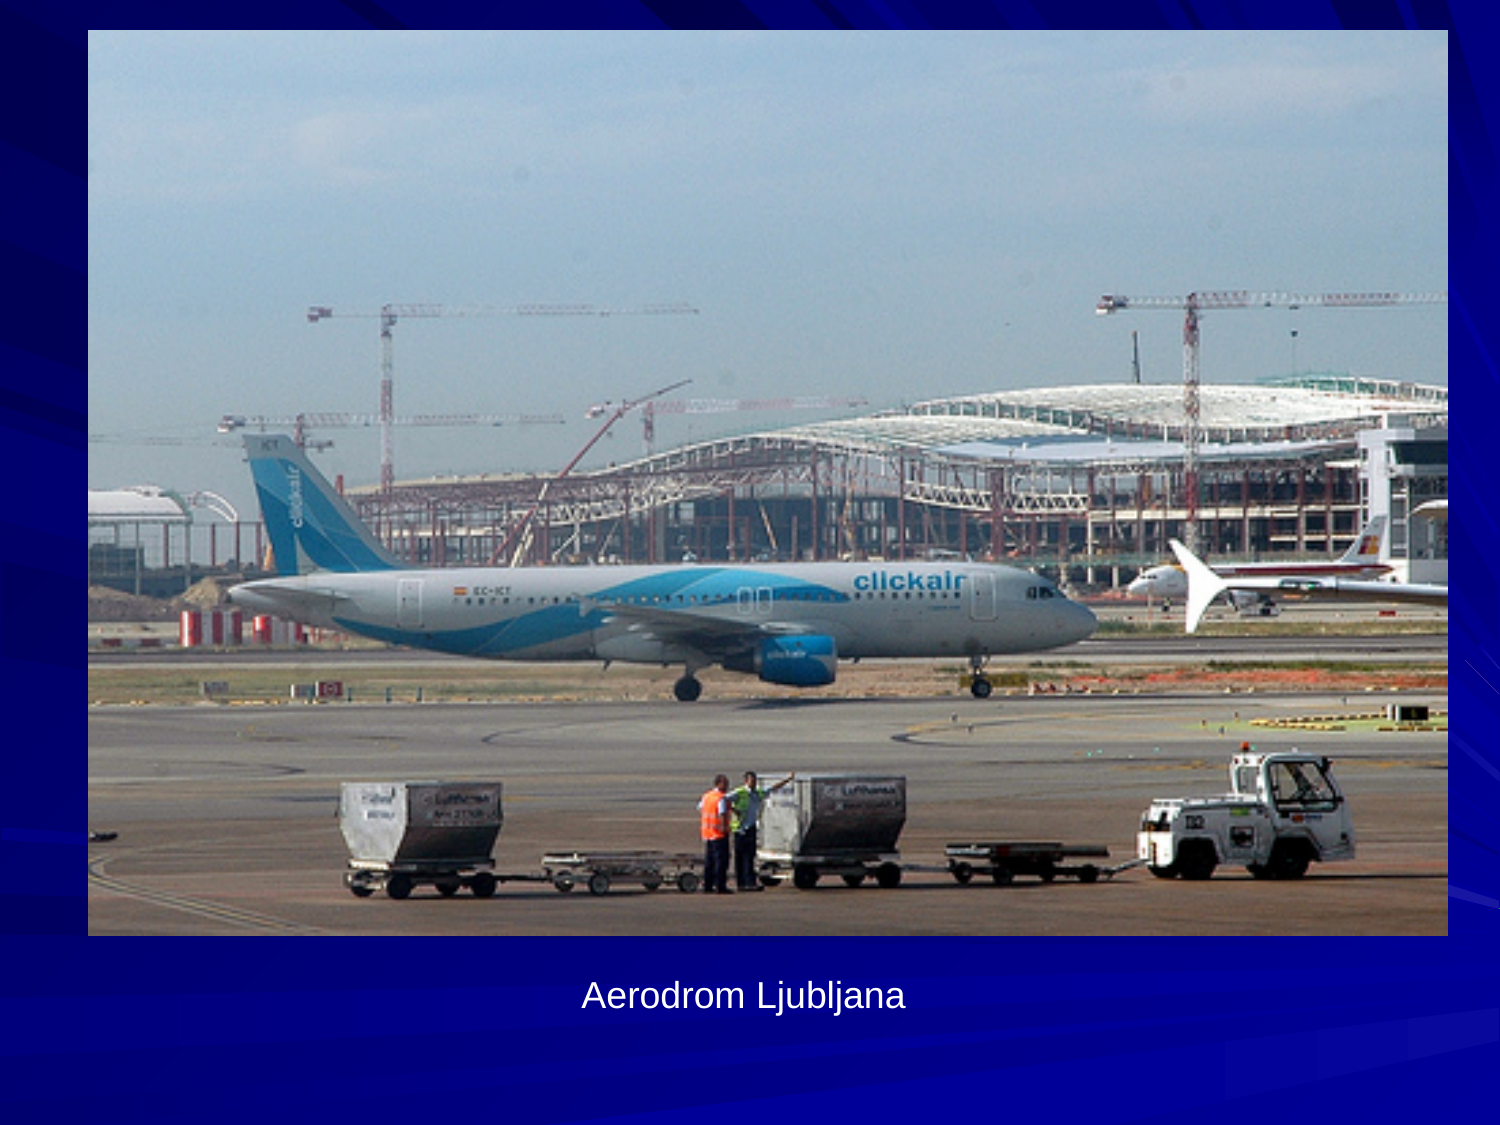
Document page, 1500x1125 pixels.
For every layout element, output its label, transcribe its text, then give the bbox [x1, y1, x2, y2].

picture [88, 30, 1448, 936]
text_box Aerodrom Ljubljana [566, 964, 1500, 1024]
